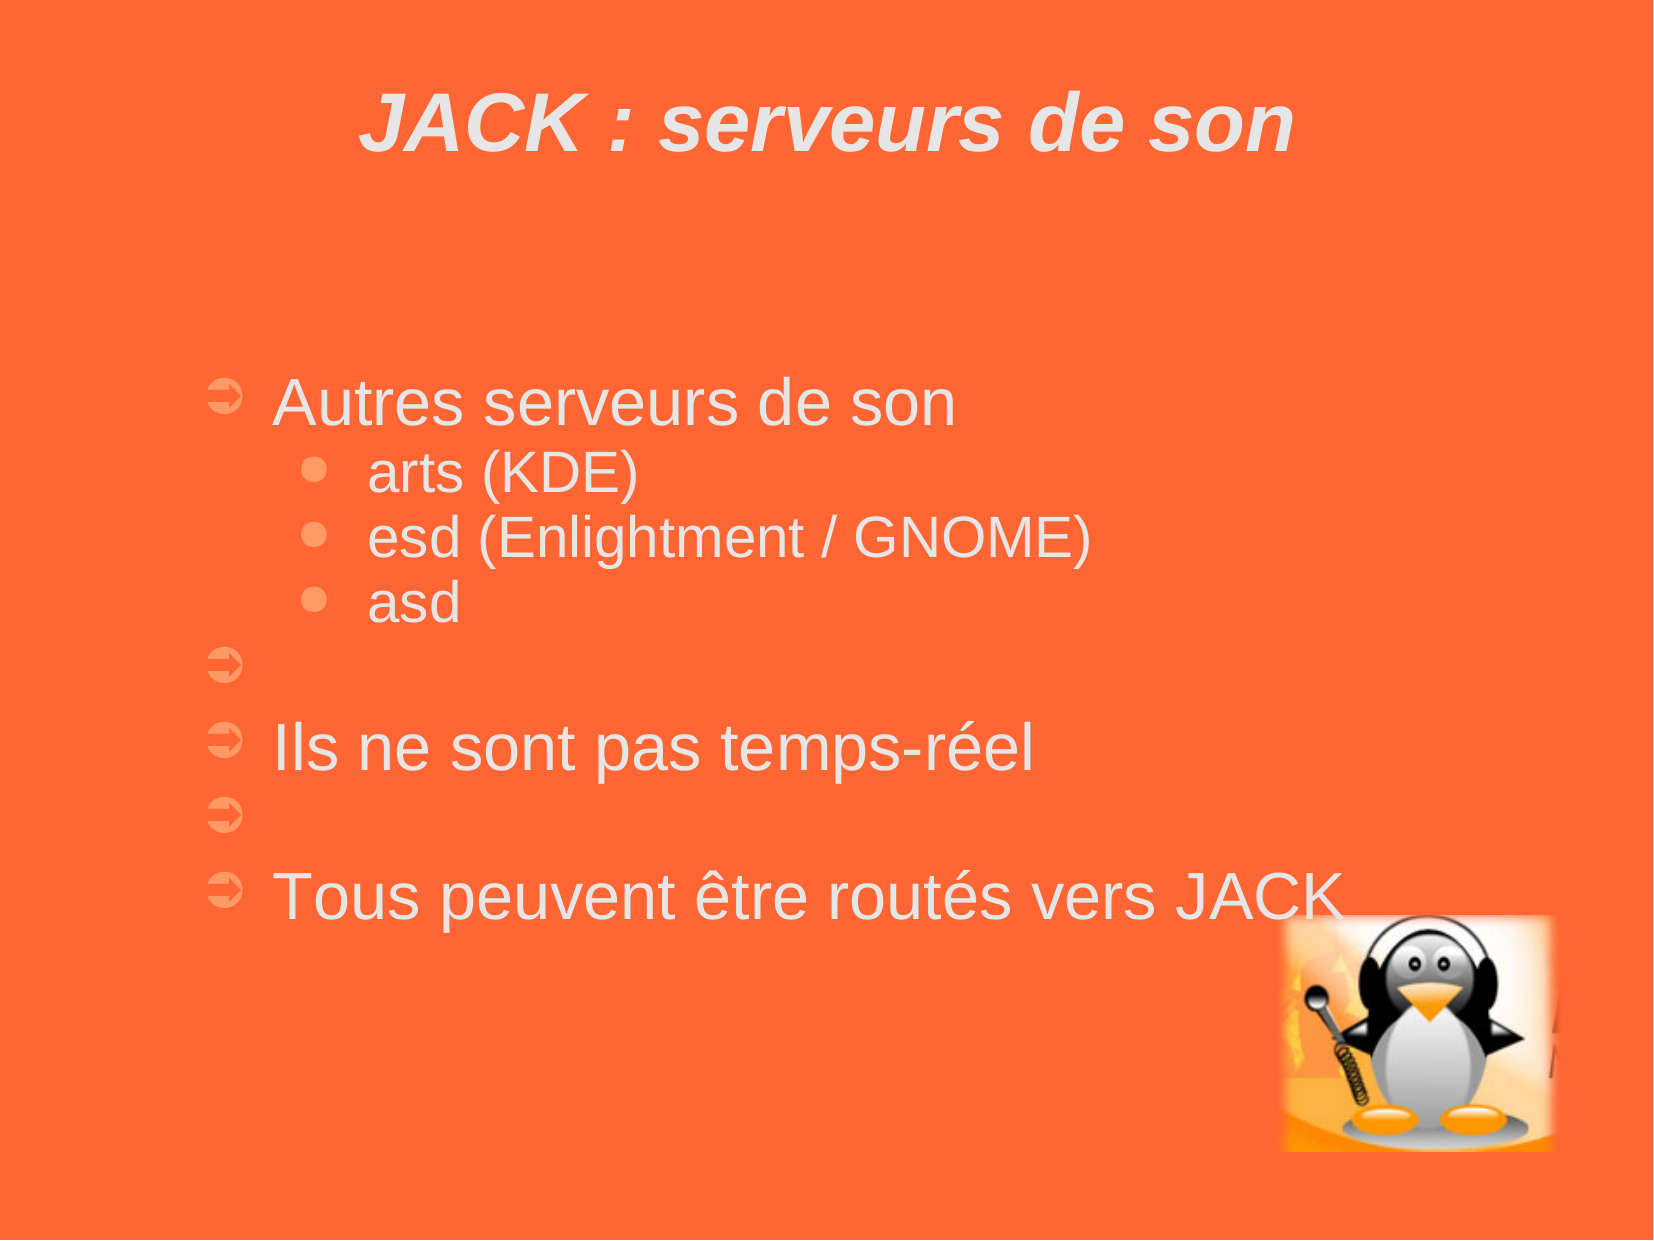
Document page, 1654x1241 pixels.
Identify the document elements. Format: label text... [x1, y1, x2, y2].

title JACK : serveurs de son [121, 19, 1534, 227]
list Autres serveurs de son arts (KDE) esd (Enlightment / GNOME) asd Ils ne sont pas temps-réel Tous peuvent être routés vers JACK [178, 364, 1570, 1147]
picture [1272, 1147, 1565, 1152]
